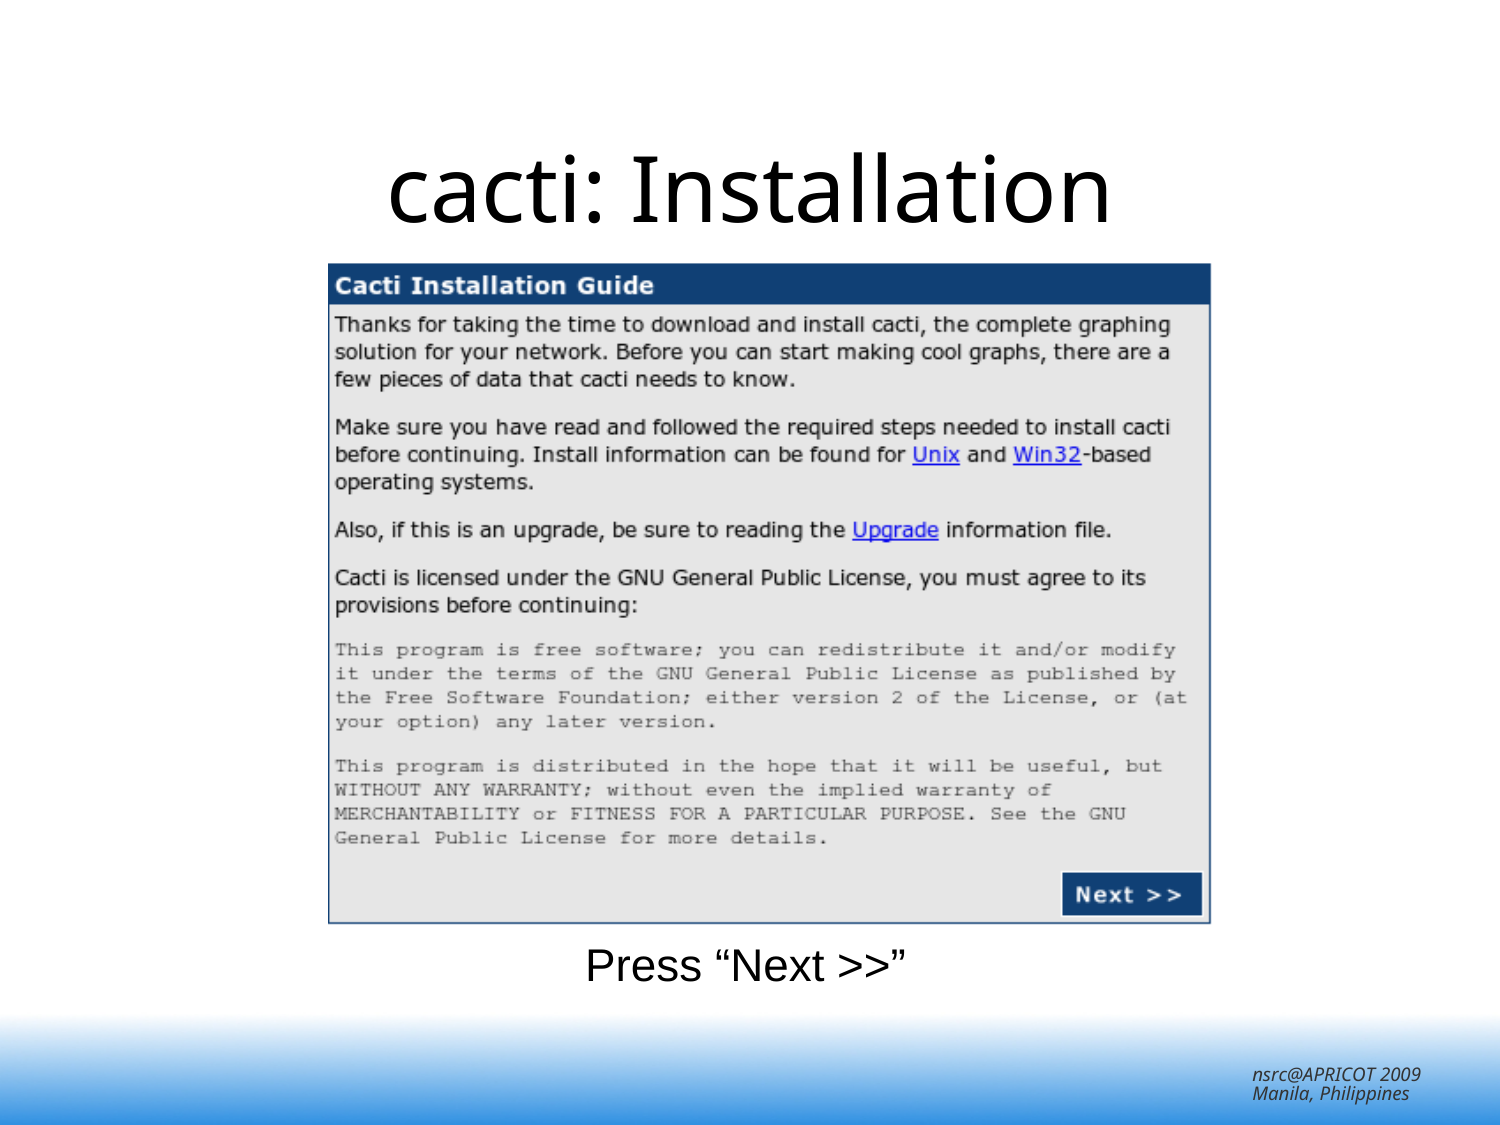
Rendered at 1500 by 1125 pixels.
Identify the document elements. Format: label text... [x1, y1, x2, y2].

picture [328, 262, 1213, 926]
title cacti: Installation [110, 93, 1391, 281]
text_box Press “Next >>” [570, 928, 982, 998]
picture [0, 1012, 1500, 1125]
